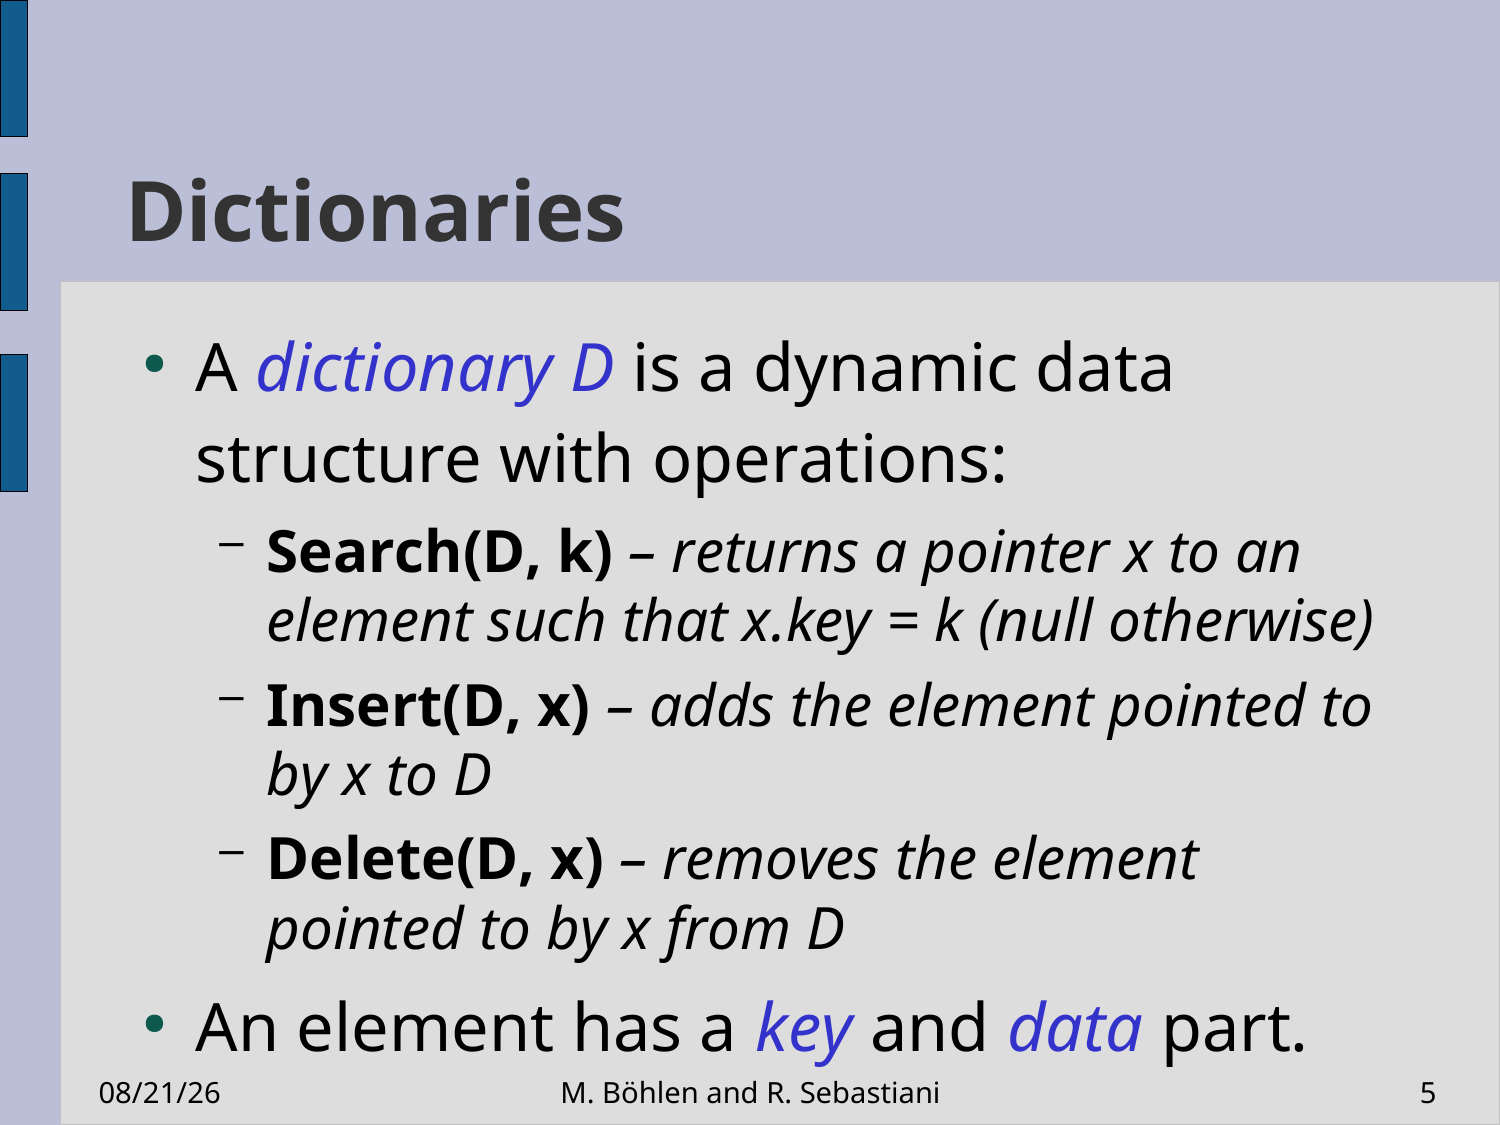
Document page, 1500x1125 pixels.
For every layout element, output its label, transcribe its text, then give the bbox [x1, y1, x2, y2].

list A dictionary D is a dynamic data structure with operations: Search(D, k) – returns a pointer x to an element such that x.key = k (null otherwise) Insert(D, x) – adds the element pointed to by x to D Delete(D, x) – removes the element pointed to by x from D An element has a key and data part. [110, 312, 1392, 1037]
title Dictionaries [110, 70, 1392, 275]
